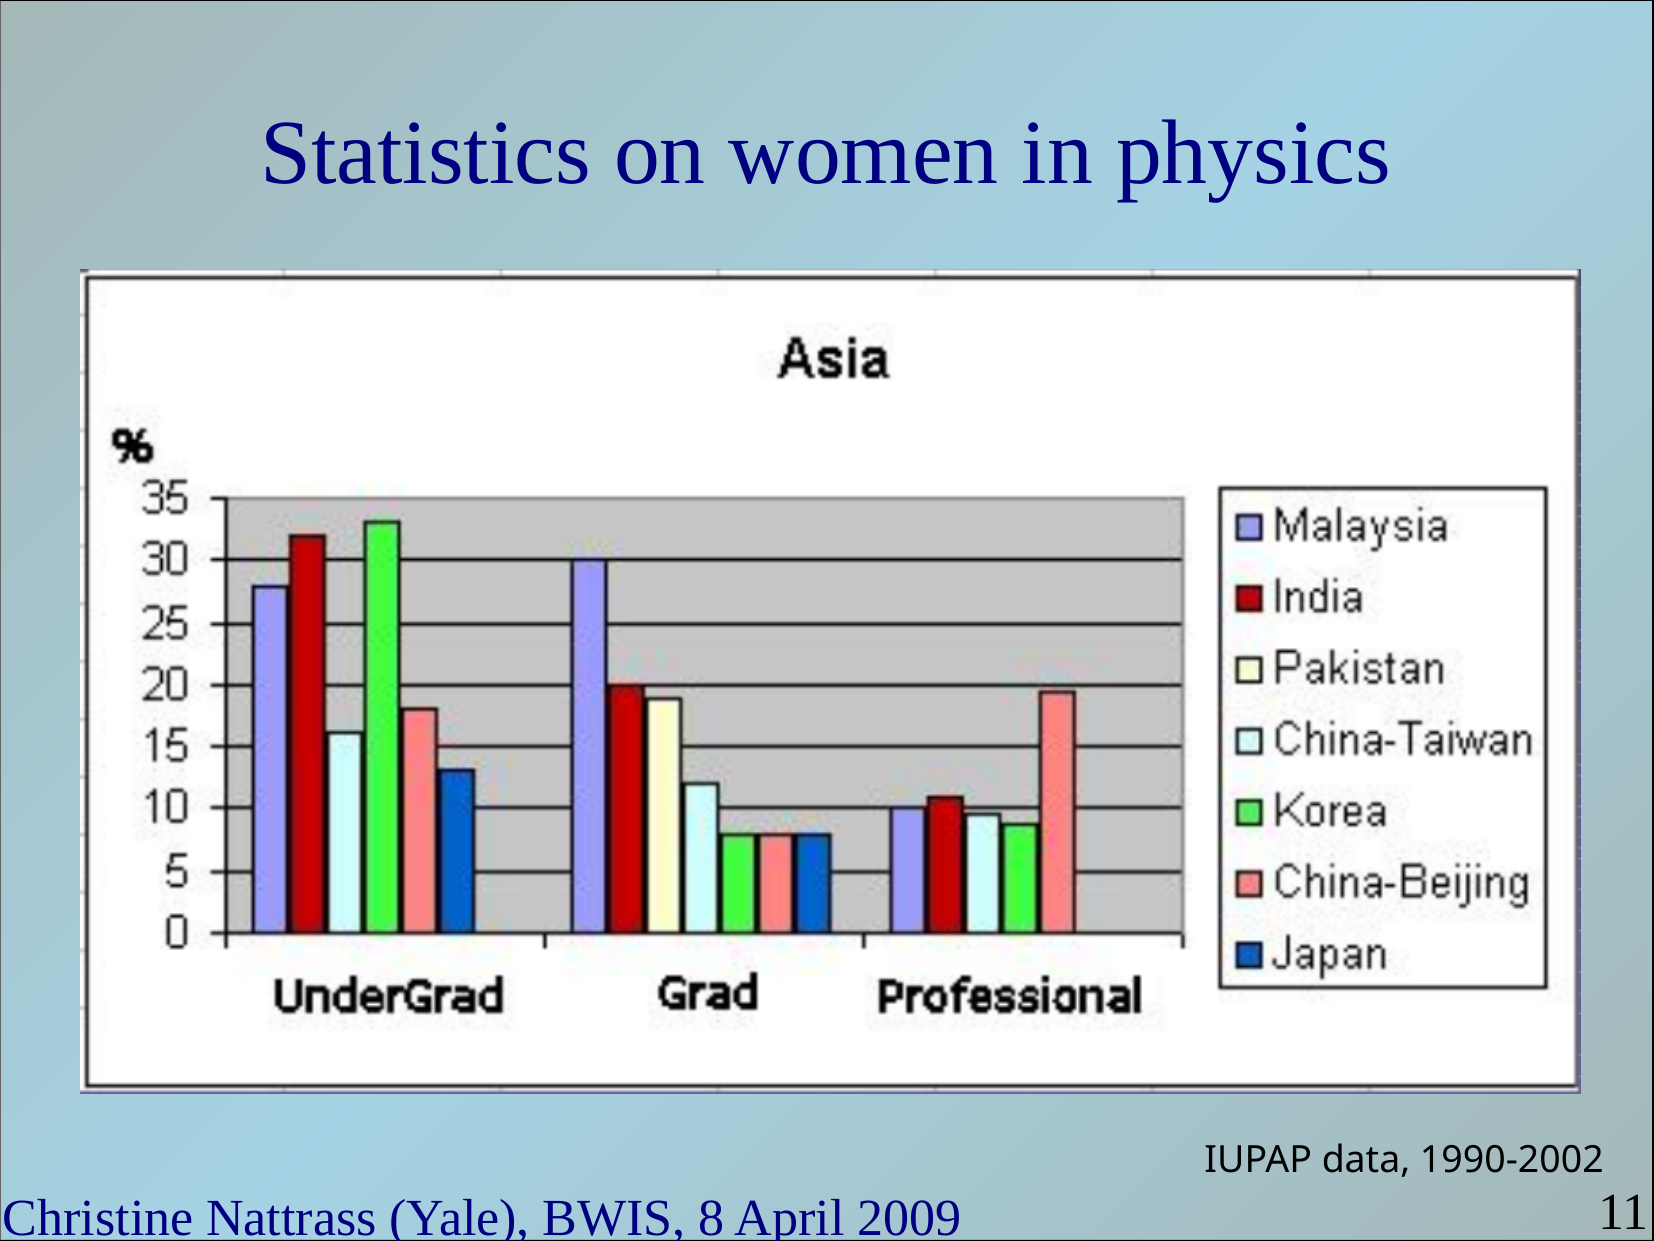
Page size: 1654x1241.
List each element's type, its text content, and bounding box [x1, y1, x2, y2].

text_box IUPAP data, 1990-2002 [1189, 1125, 1651, 1184]
picture [80, 269, 1581, 1094]
title Statistics on women in physics [82, 56, 1571, 250]
